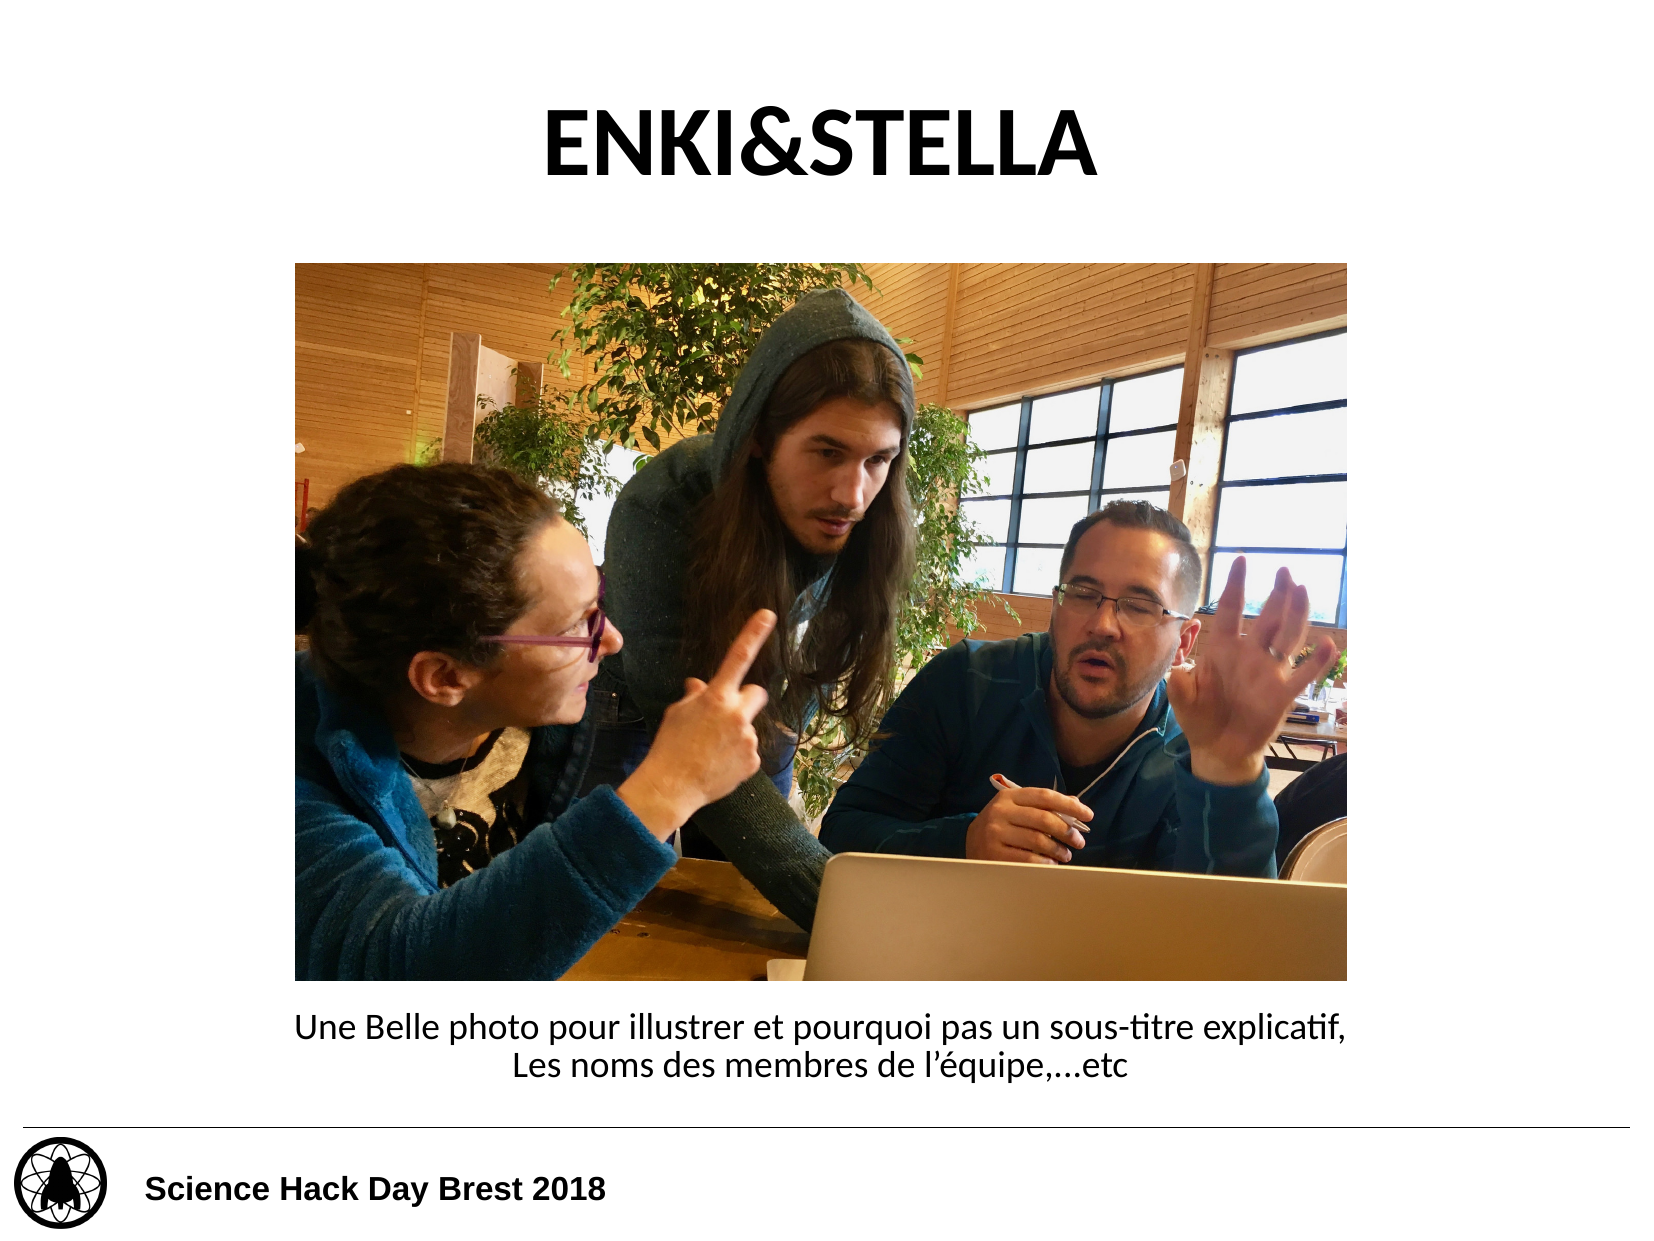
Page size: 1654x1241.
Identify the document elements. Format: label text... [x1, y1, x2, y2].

picture [295, 263, 1347, 981]
picture [14, 1137, 107, 1230]
title ENKI&STELLA [295, 47, 1347, 255]
text_box Science Hack Day Brest 2018 [129, 1163, 1052, 1217]
text_box Une Belle photo pour illustrer et pourquoi pas un sous-titre explicatif, Les noms des membres de l’équipe,...etc [200, 1003, 1441, 1111]
